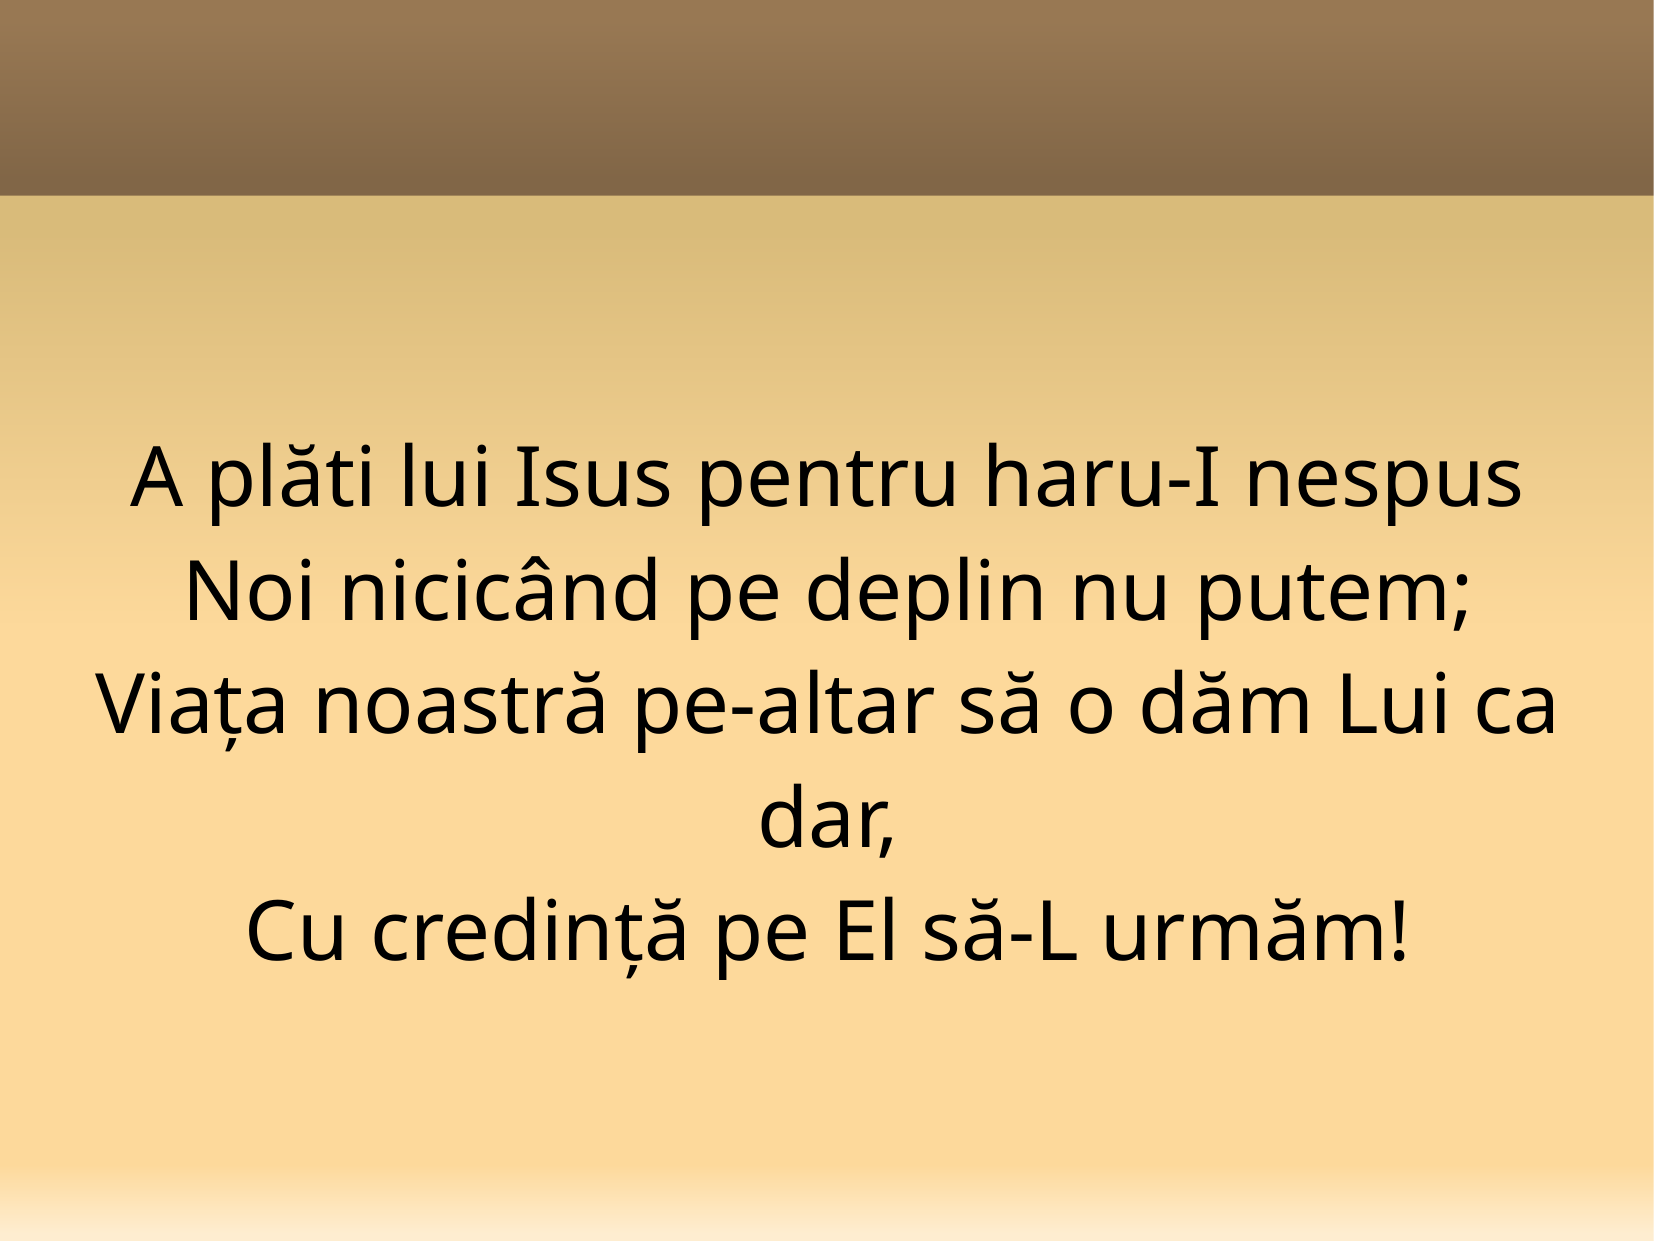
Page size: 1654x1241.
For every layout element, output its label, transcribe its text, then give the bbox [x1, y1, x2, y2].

text_box A plăti lui Isus pentru haru-I nespus Noi nicicând pe deplin nu putem; Viaţa noastră pe-altar să o dăm Lui ca dar, Cu credinţă pe El să-L urmăm! [3, 410, 1654, 840]
picture [0, 0, 1654, 1241]
